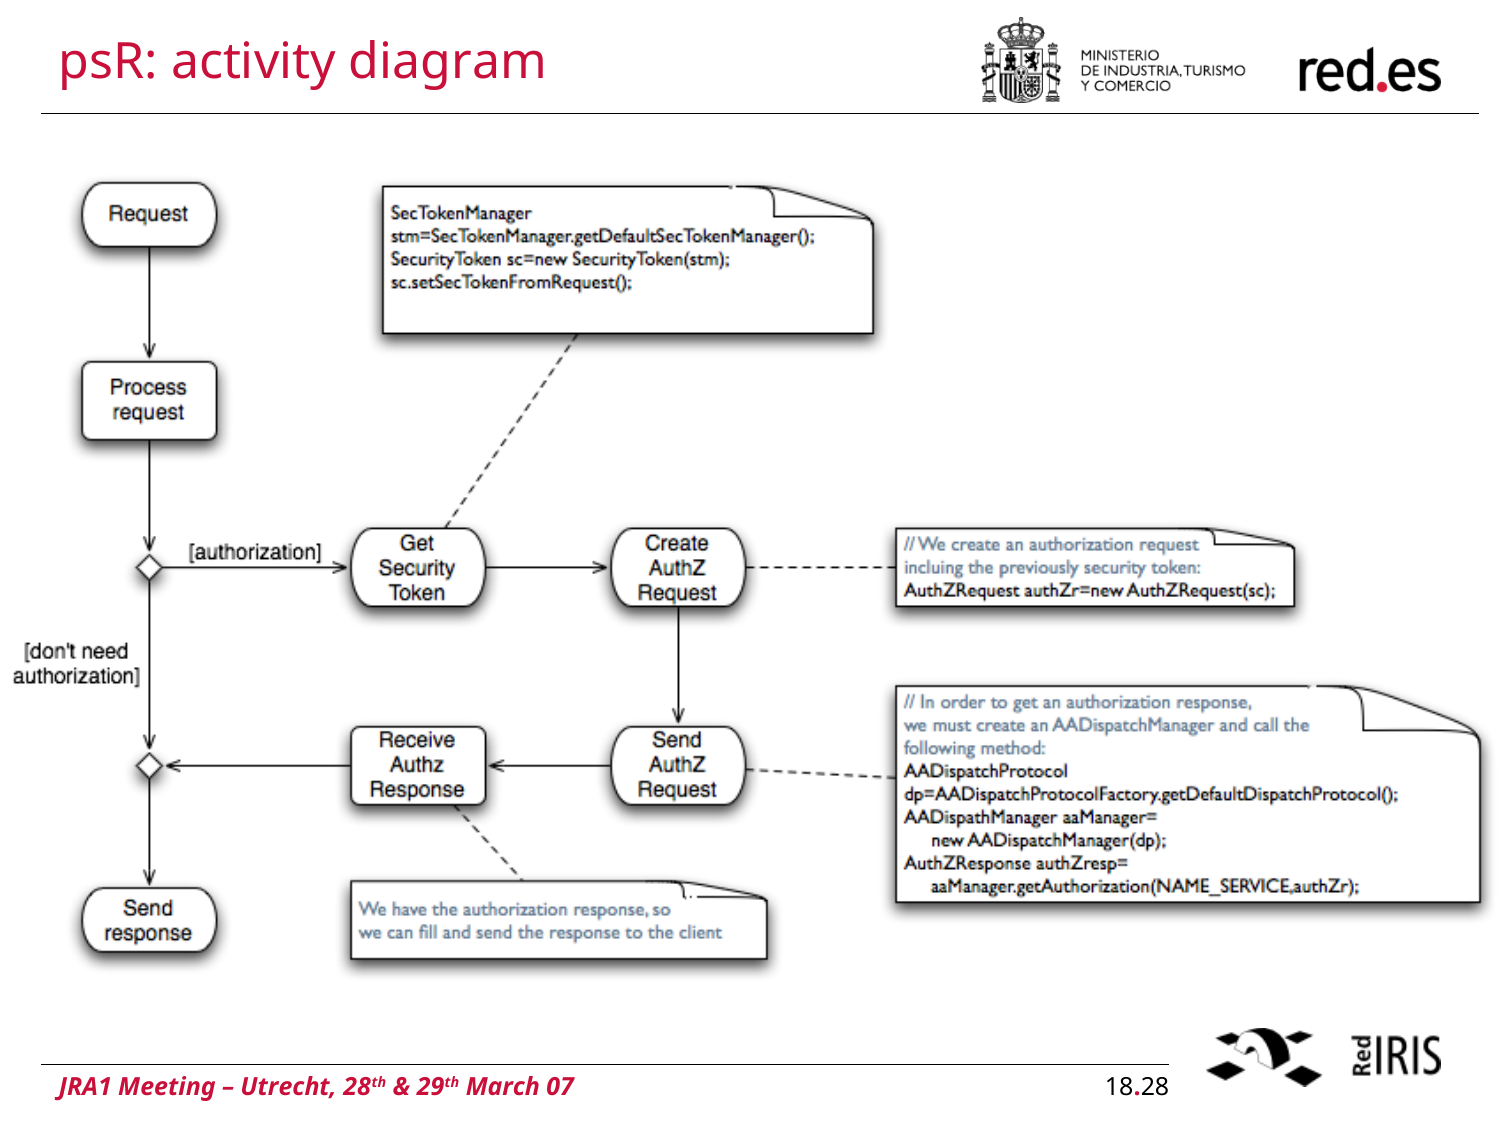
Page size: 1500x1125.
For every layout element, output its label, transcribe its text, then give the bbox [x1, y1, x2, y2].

title psR: activity diagram [59, 29, 957, 89]
picture [981, 17, 1441, 103]
picture [1206, 1028, 1441, 1087]
picture [2, 170, 1499, 985]
